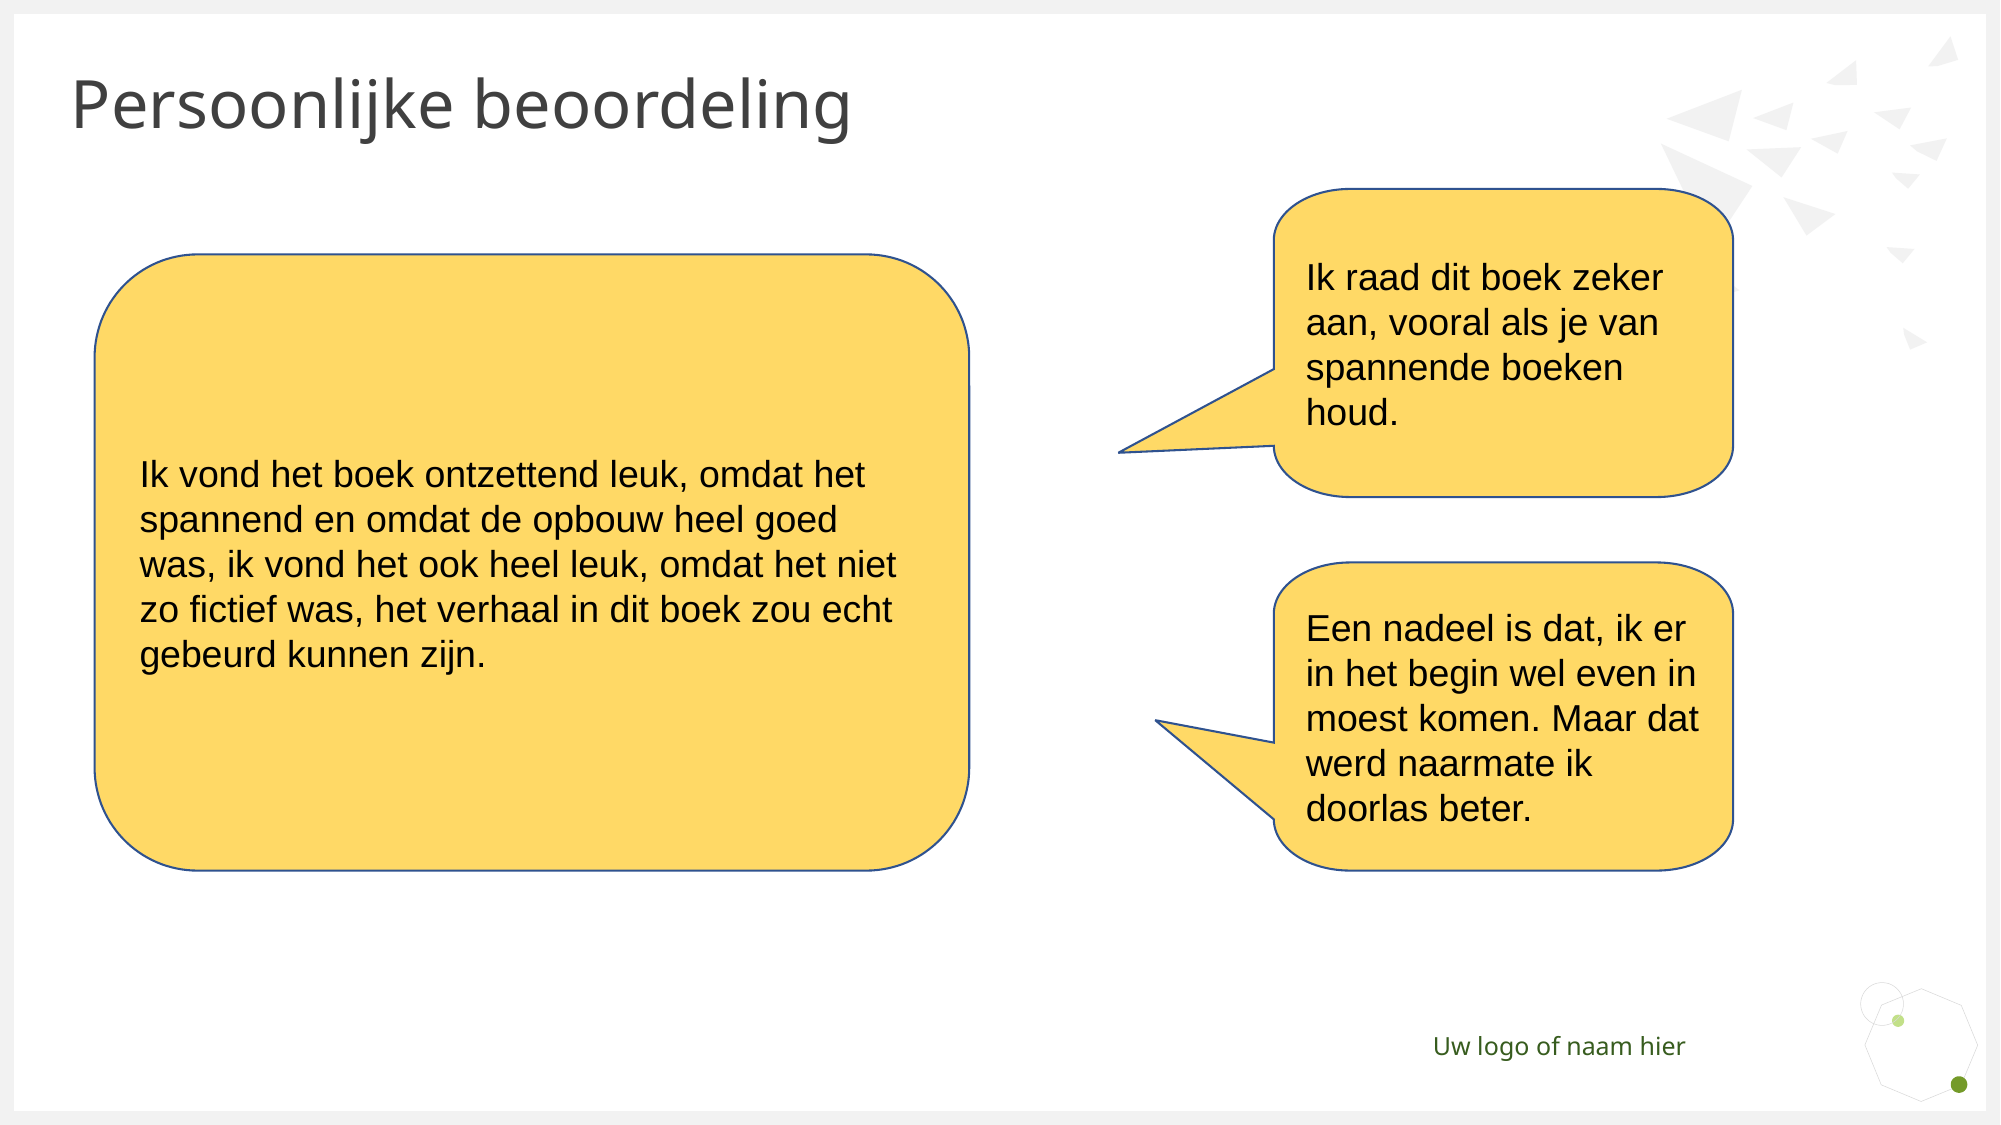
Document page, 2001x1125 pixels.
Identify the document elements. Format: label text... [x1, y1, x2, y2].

title Persoonlijke beoordeling [70, 70, 1932, 142]
text_box Ik vond het boek ontzettend leuk, omdat het spannend en omdat de opbouw heel goed was, ik vond het ook heel leuk, omdat het niet zo fictief was, het verhaal in dit boek zou echt gebeurd kunnen zijn. [94, 254, 970, 871]
text_box Een nadeel is dat, ik er in het begin wel even in moest komen. Maar dat werd naarmate ik doorlas beter. [1155, 562, 1734, 871]
text_box Ik raad dit boek zeker aan, vooral als je van spannende boeken houd. [1118, 188, 1734, 498]
